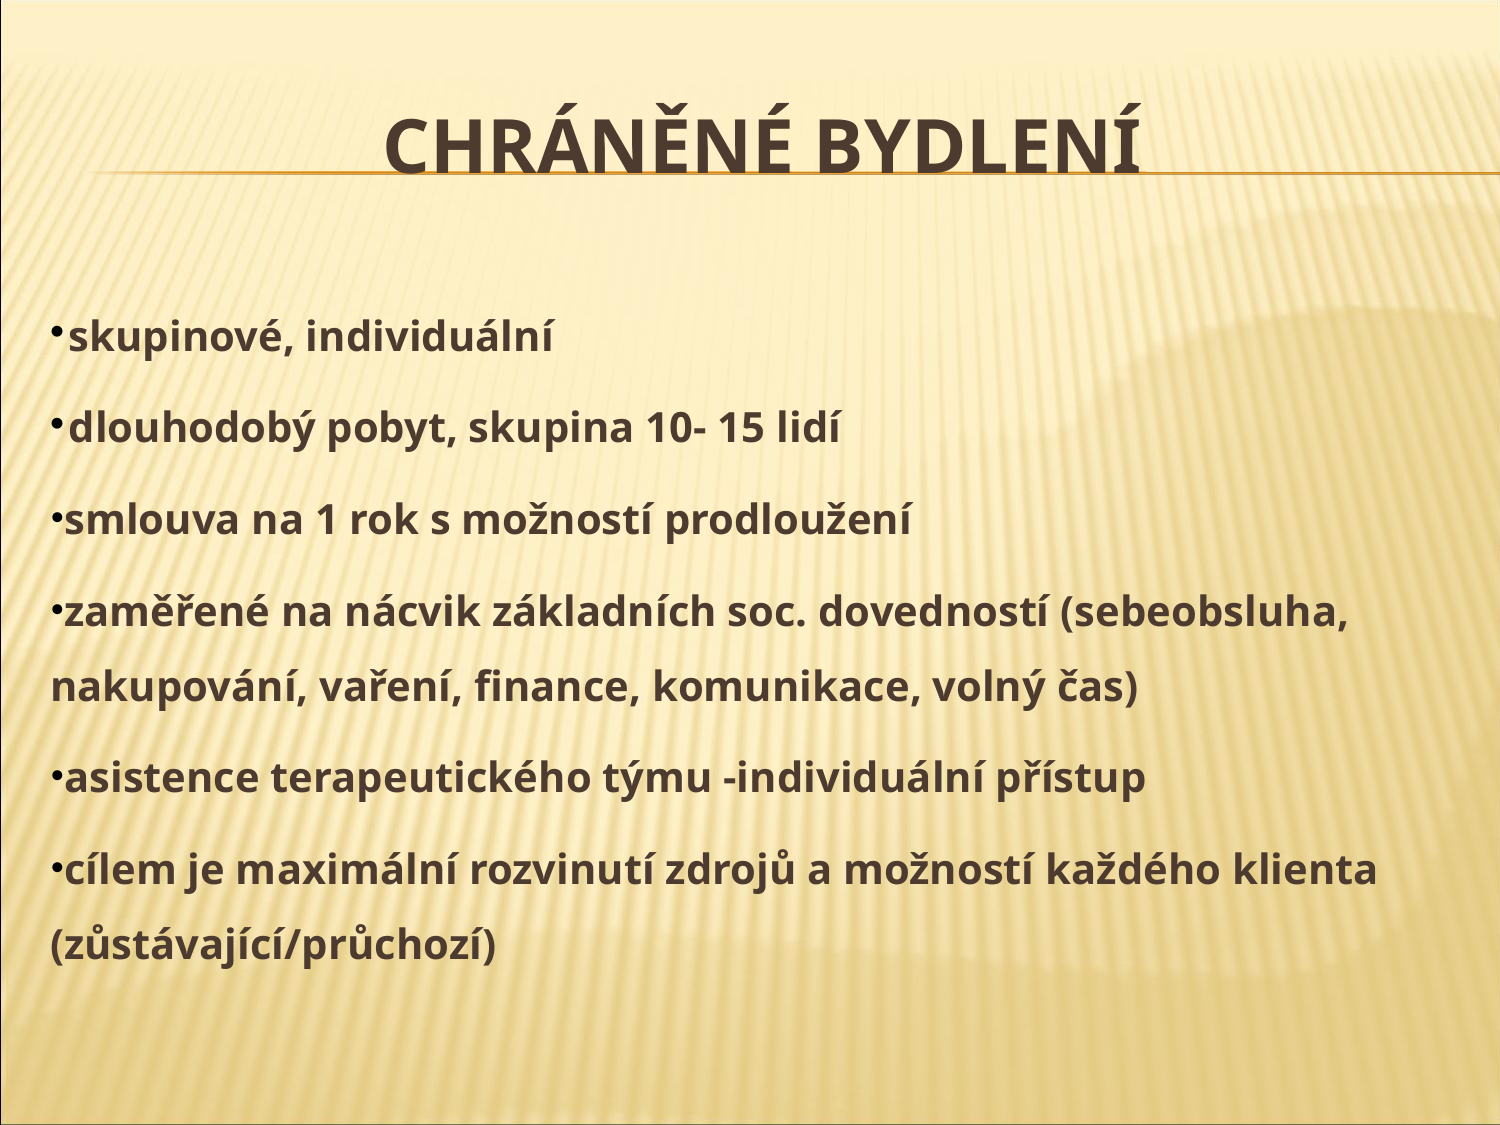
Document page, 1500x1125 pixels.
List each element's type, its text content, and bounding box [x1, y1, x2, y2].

text_box CHRÁNĚNÉ BYDLENÍ [49, 75, 1475, 213]
text_box skupinové, individuální dlouhodobý pobyt, skupina 10- 15 lidí smlouva na 1 rok s možností prodloužení zaměřené na nácvik základních soc. dovedností (sebeobsluha, nakupování, vaření, finance, komunikace, volný čas) asistence terapeutického týmu -individuální přístup cílem je maximální rozvinutí zdrojů a možností každého klienta (zůstávající/průchozí) [49, 262, 1475, 990]
